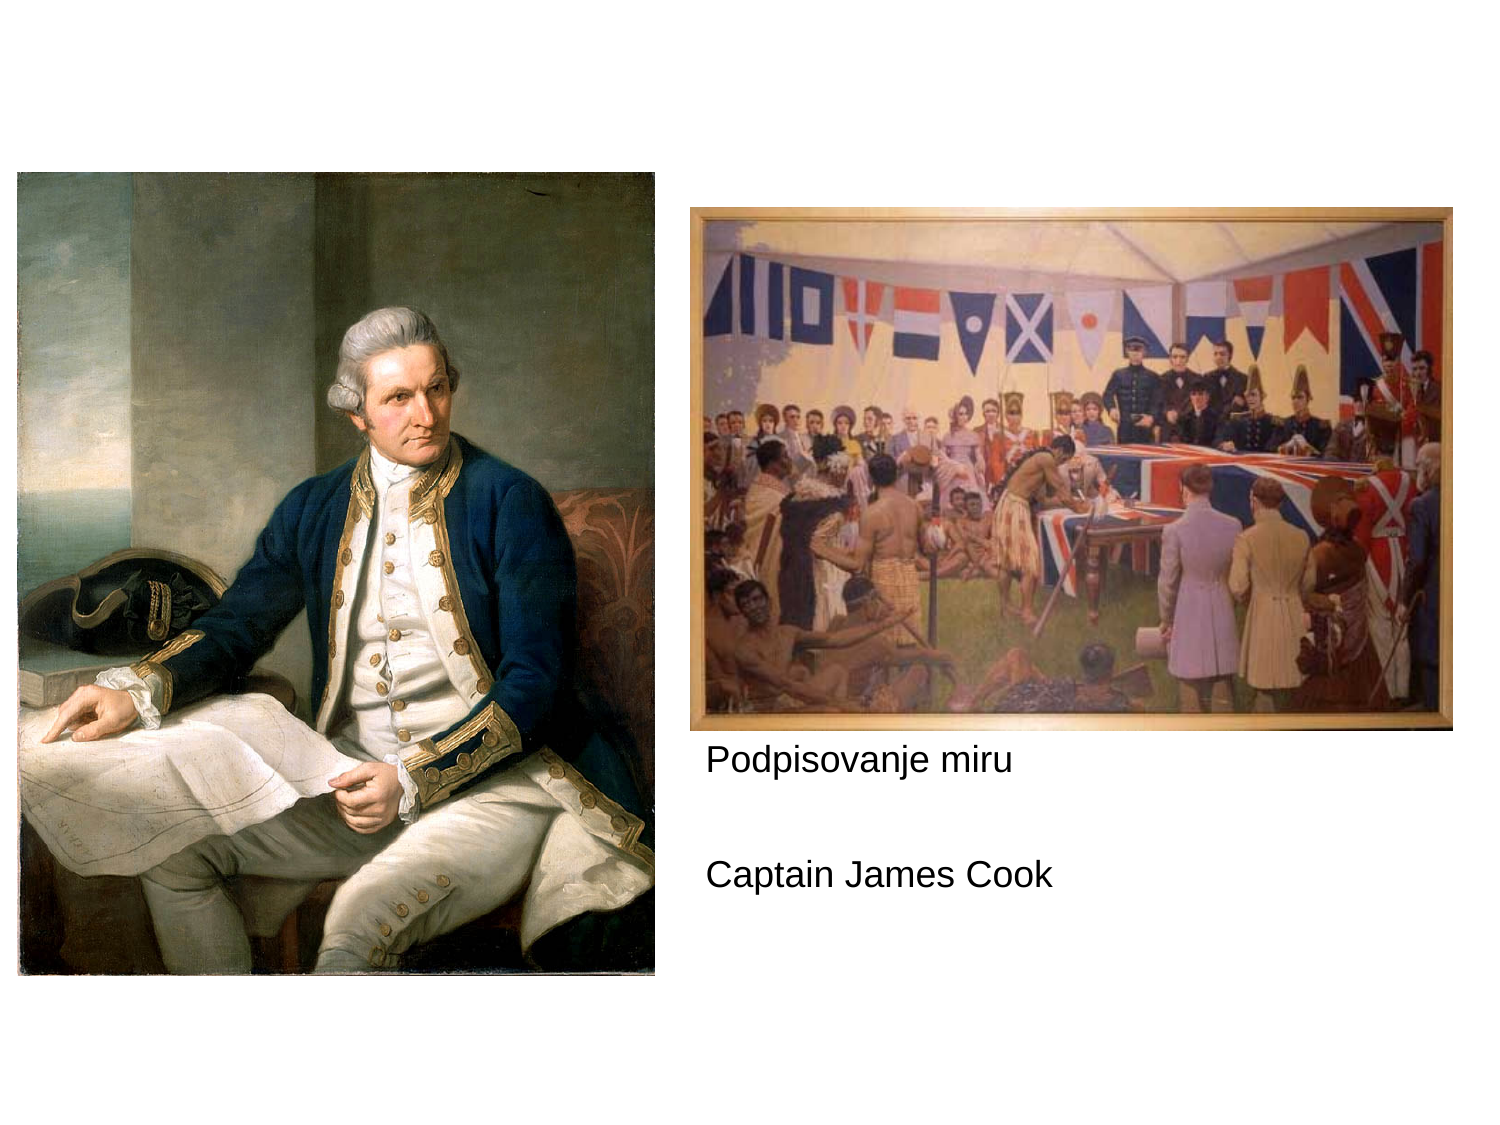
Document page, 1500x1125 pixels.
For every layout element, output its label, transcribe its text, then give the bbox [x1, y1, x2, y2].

text_box Podpisovanje miru Captain James Cook [690, 727, 1447, 903]
picture [690, 207, 1453, 731]
picture [17, 172, 655, 977]
